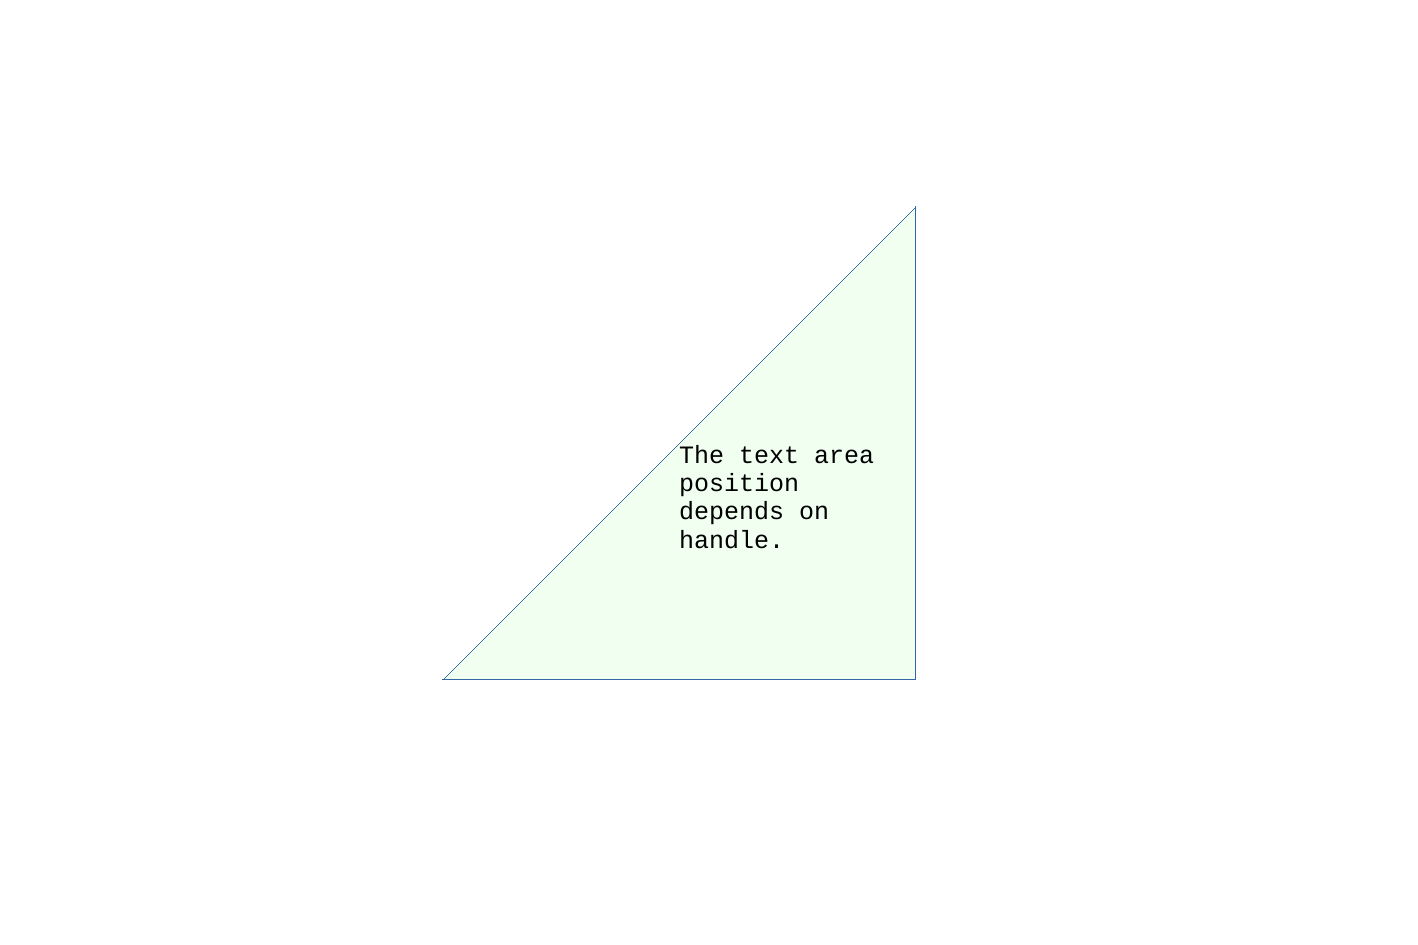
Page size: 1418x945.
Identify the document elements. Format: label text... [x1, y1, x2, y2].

text_box The text area position depends on handle. [442, 206, 916, 680]
